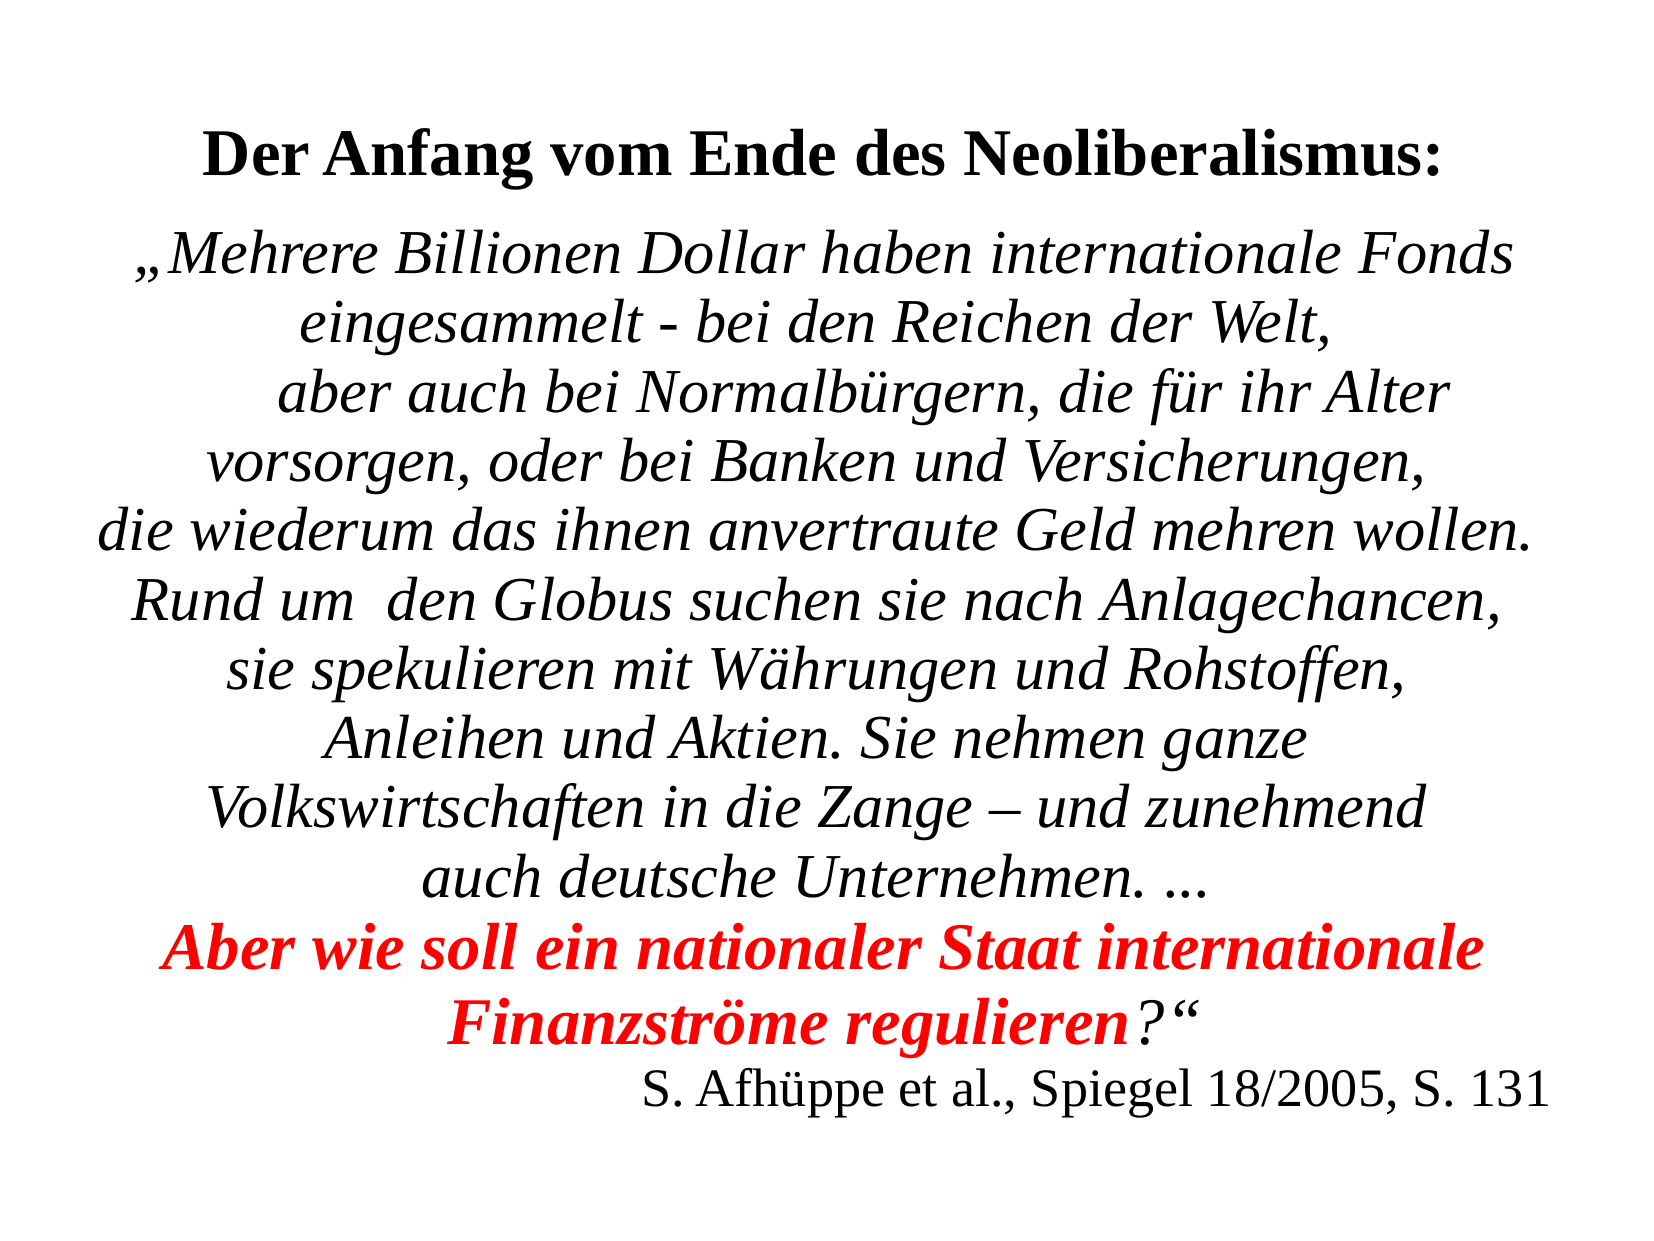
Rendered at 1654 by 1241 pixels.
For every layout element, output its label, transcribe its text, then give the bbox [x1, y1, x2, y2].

text_box Der Anfang vom Ende des Neoliberalismus: „Mehrere Billionen Dollar haben internationale Fonds eingesammelt - bei den Reichen der Welt, aber auch bei Normalbürgern, die für ihr Alter vorsorgen, oder bei Banken und Versicherungen, die wiederum das ihnen anvertraute Geld mehren wollen. Rund um den Globus suchen sie nach Anlagechancen, sie spekulieren mit Währungen und Rohstoffen, Anleihen und Aktien. Sie nehmen ganze Volkswirtschaften in die Zange – und zunehmend auch deutsche Unternehmen. ... Aber wie soll ein nationaler Staat internationale Finanzströme regulieren?“ S. Afhüppe et al., Spiegel 18/2005, S. 131 [82, 108, 1571, 1132]
